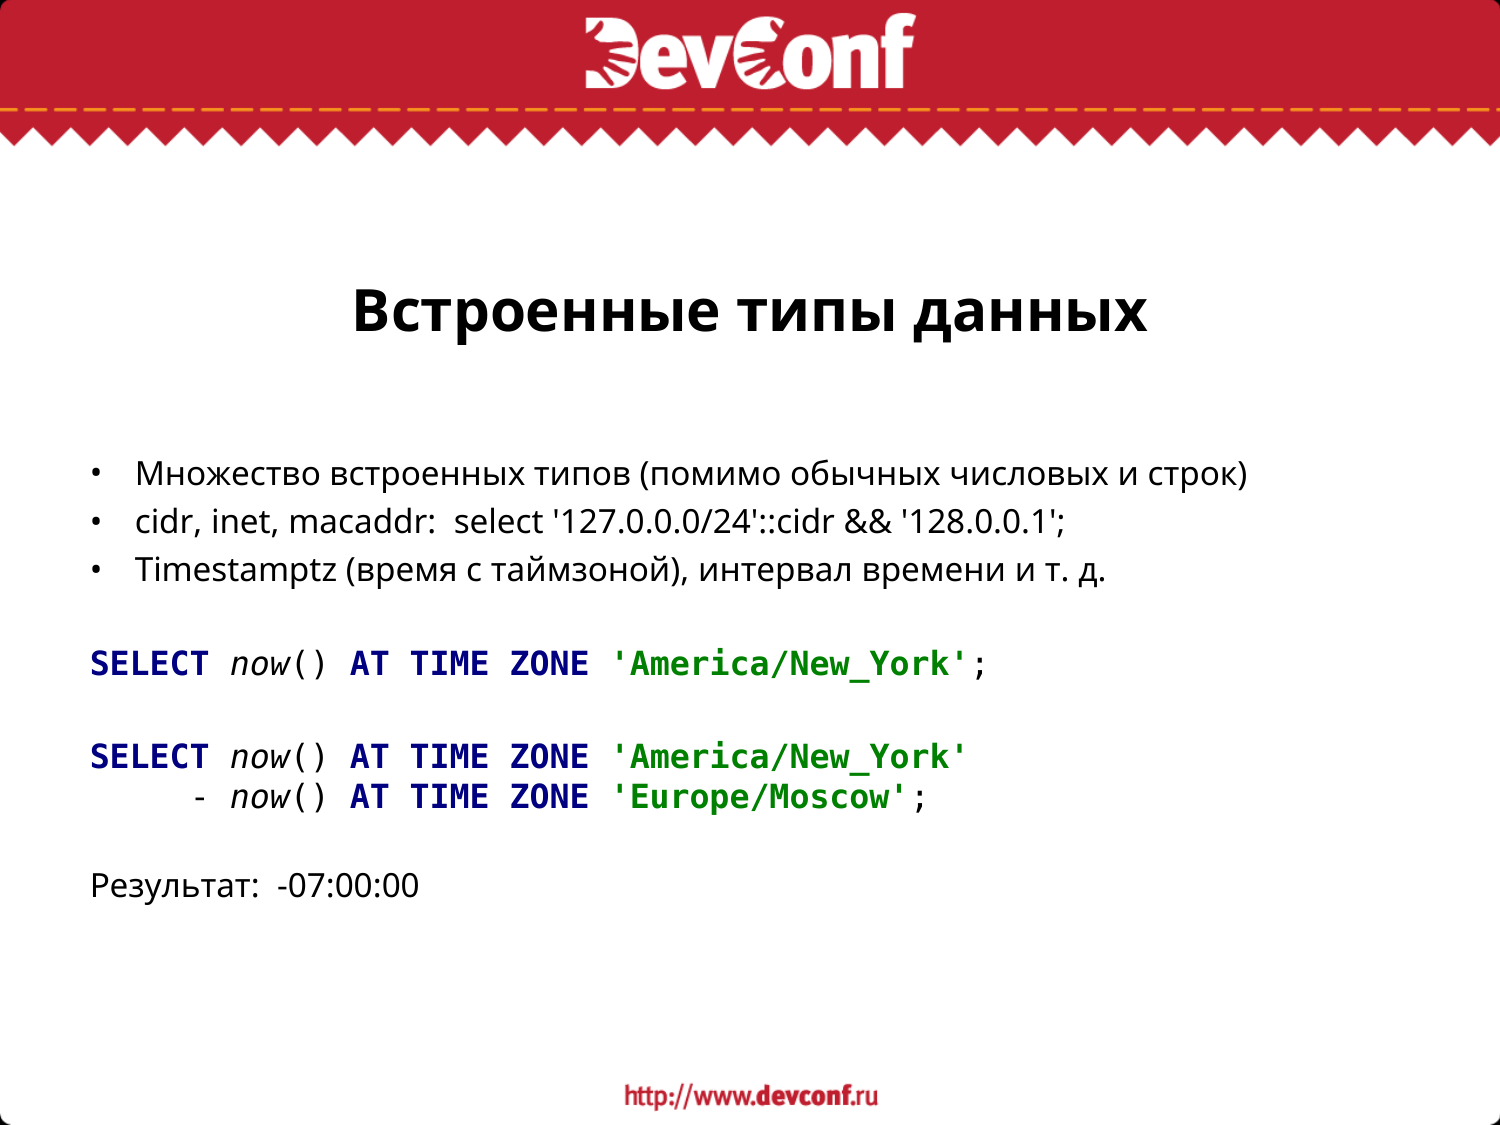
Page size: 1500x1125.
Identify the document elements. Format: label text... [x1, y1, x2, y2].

picture [0, 0, 1500, 1125]
list Множество встроенных типов (помимо обычных числовых и строк) cidr, inet, macaddr: select '127.0.0.0/24'::cidr && '128.0.0.1'; Timestamptz (время с таймзоной), интервал времени и т. д. SELECT now() AT TIME ZONE 'America/New_York'; SELECT now() AT TIME ZONE 'America/New_York' - now() AT TIME ZONE 'Europe/Moscow'; Результат: -07:00:00 [75, 444, 1426, 965]
title Встроенные типы данных [75, 219, 1426, 398]
